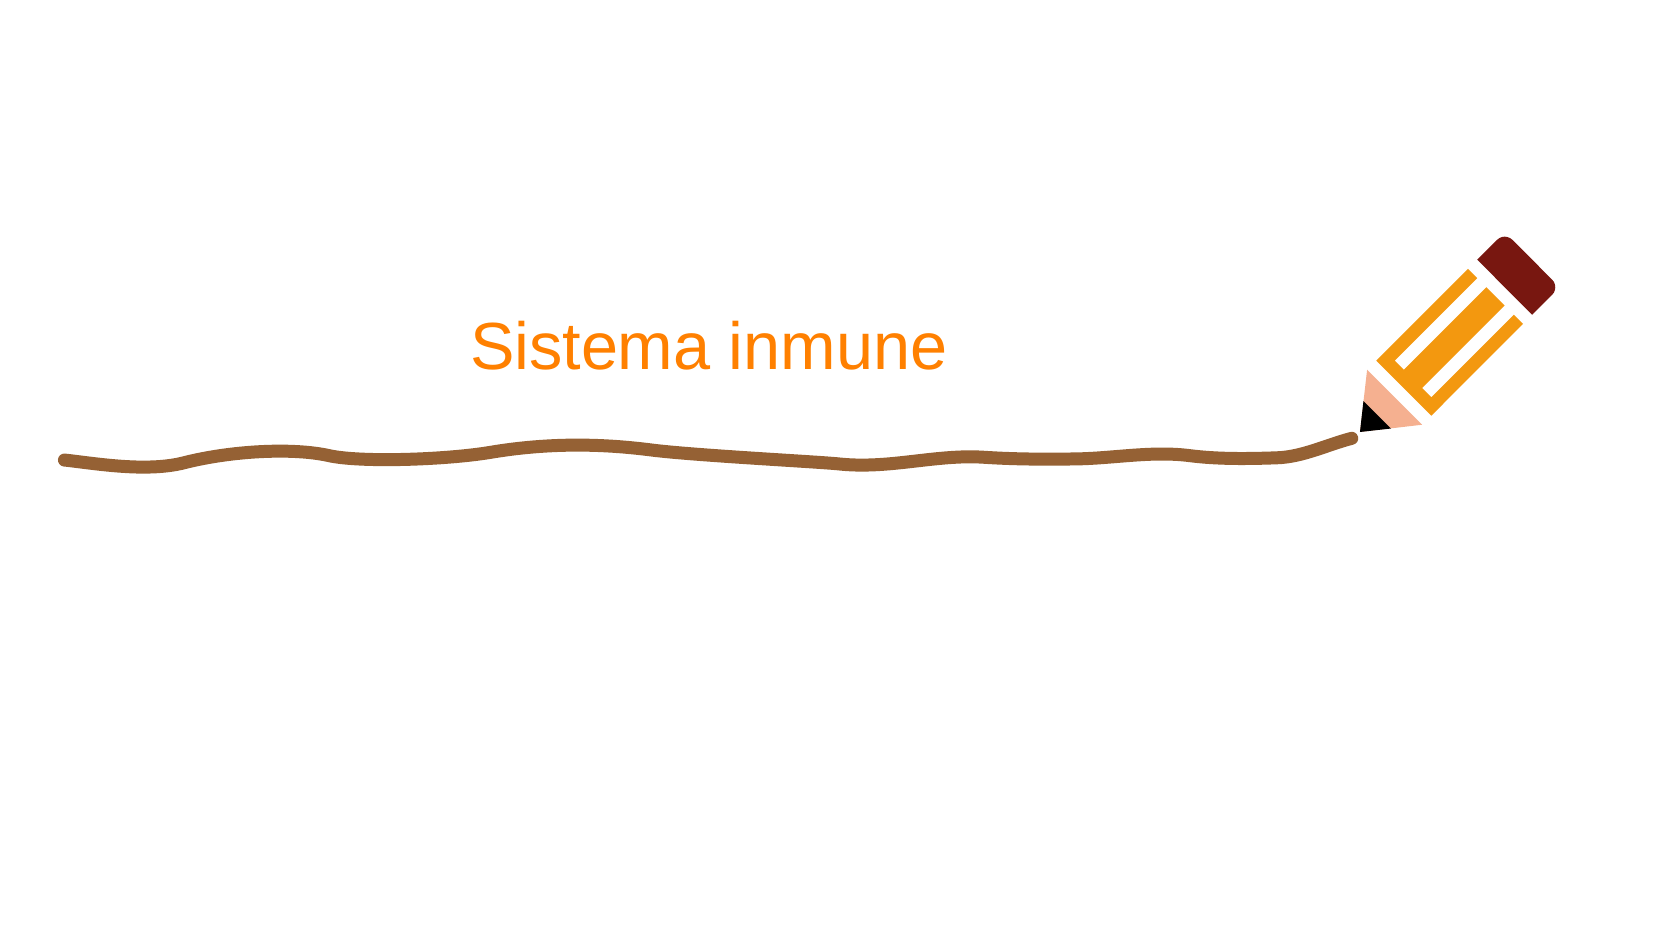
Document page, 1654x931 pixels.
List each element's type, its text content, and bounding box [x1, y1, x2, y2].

title Sistema inmune [88, 265, 1329, 429]
